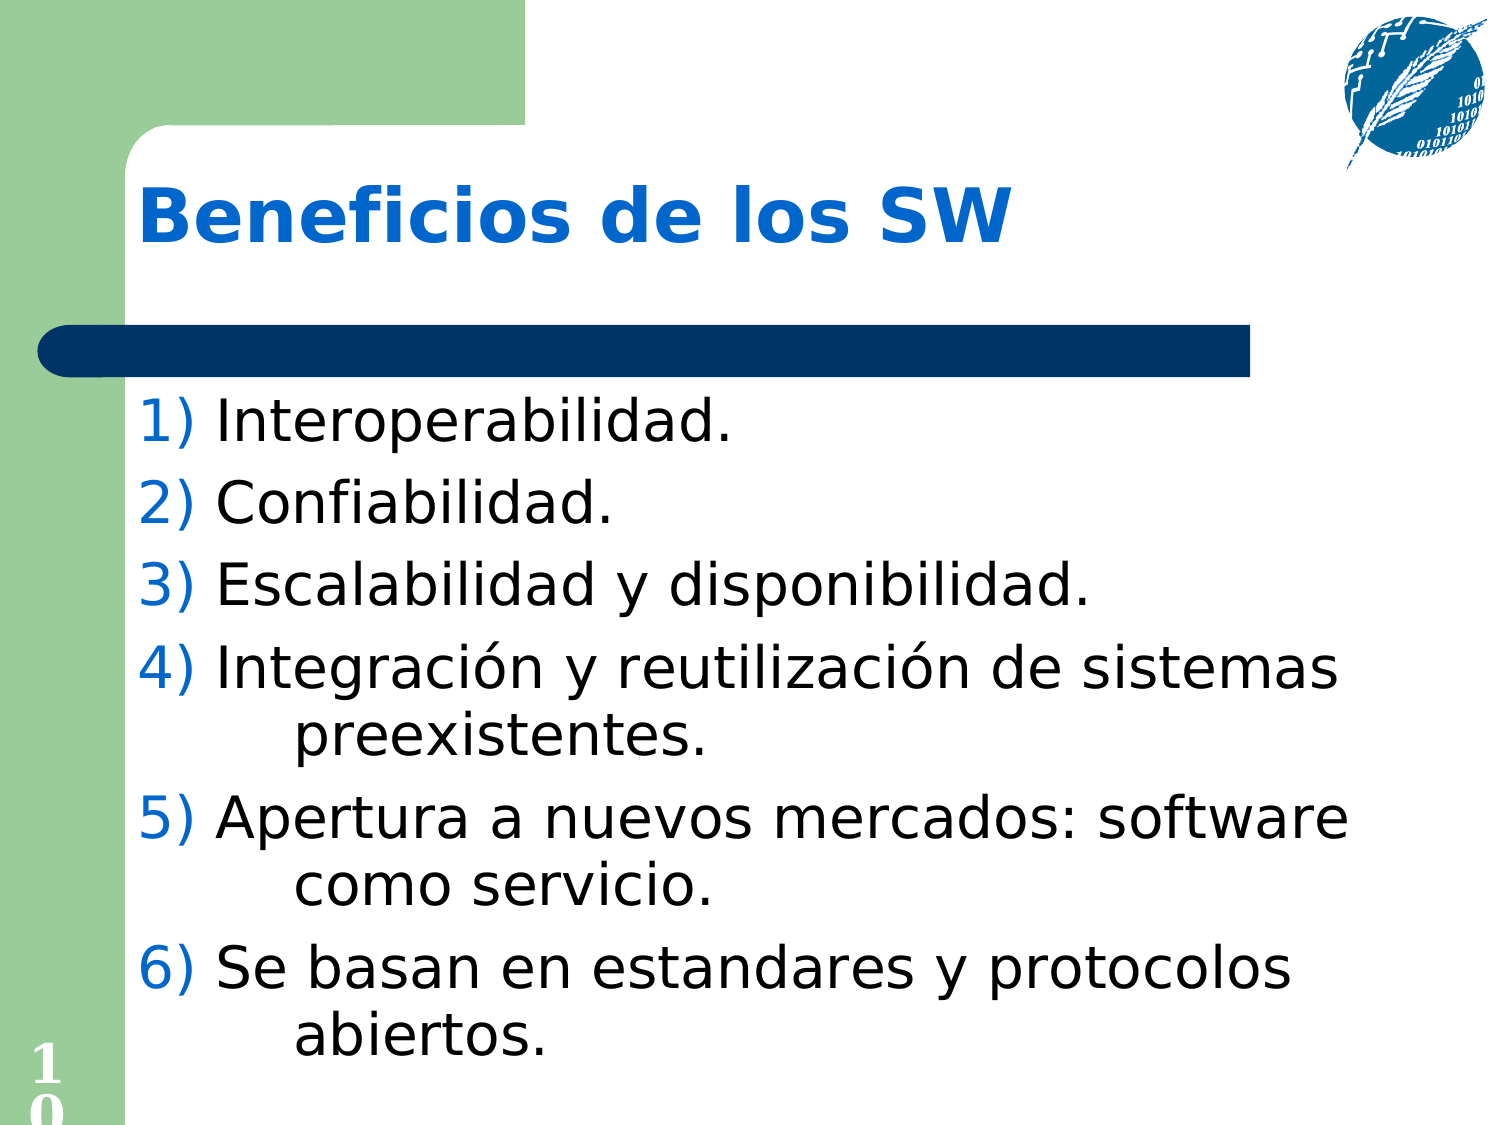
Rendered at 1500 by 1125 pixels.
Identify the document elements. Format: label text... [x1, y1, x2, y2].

title Beneficios de los SW [136, 136, 1413, 301]
picture [1416, 140, 1425, 149]
picture [1433, 139, 1440, 147]
picture [1427, 138, 1431, 148]
list Interoperabilidad. Confiabilidad. Escalabilidad y disponibilidad. Integración y reutilización de sistemas preexistentes. Apertura a nuevos mercados: software como servicio. Se basan en estandares y protocolos abiertos. [137, 387, 1400, 1070]
picture [1436, 127, 1450, 136]
picture [1341, 15, 1487, 172]
